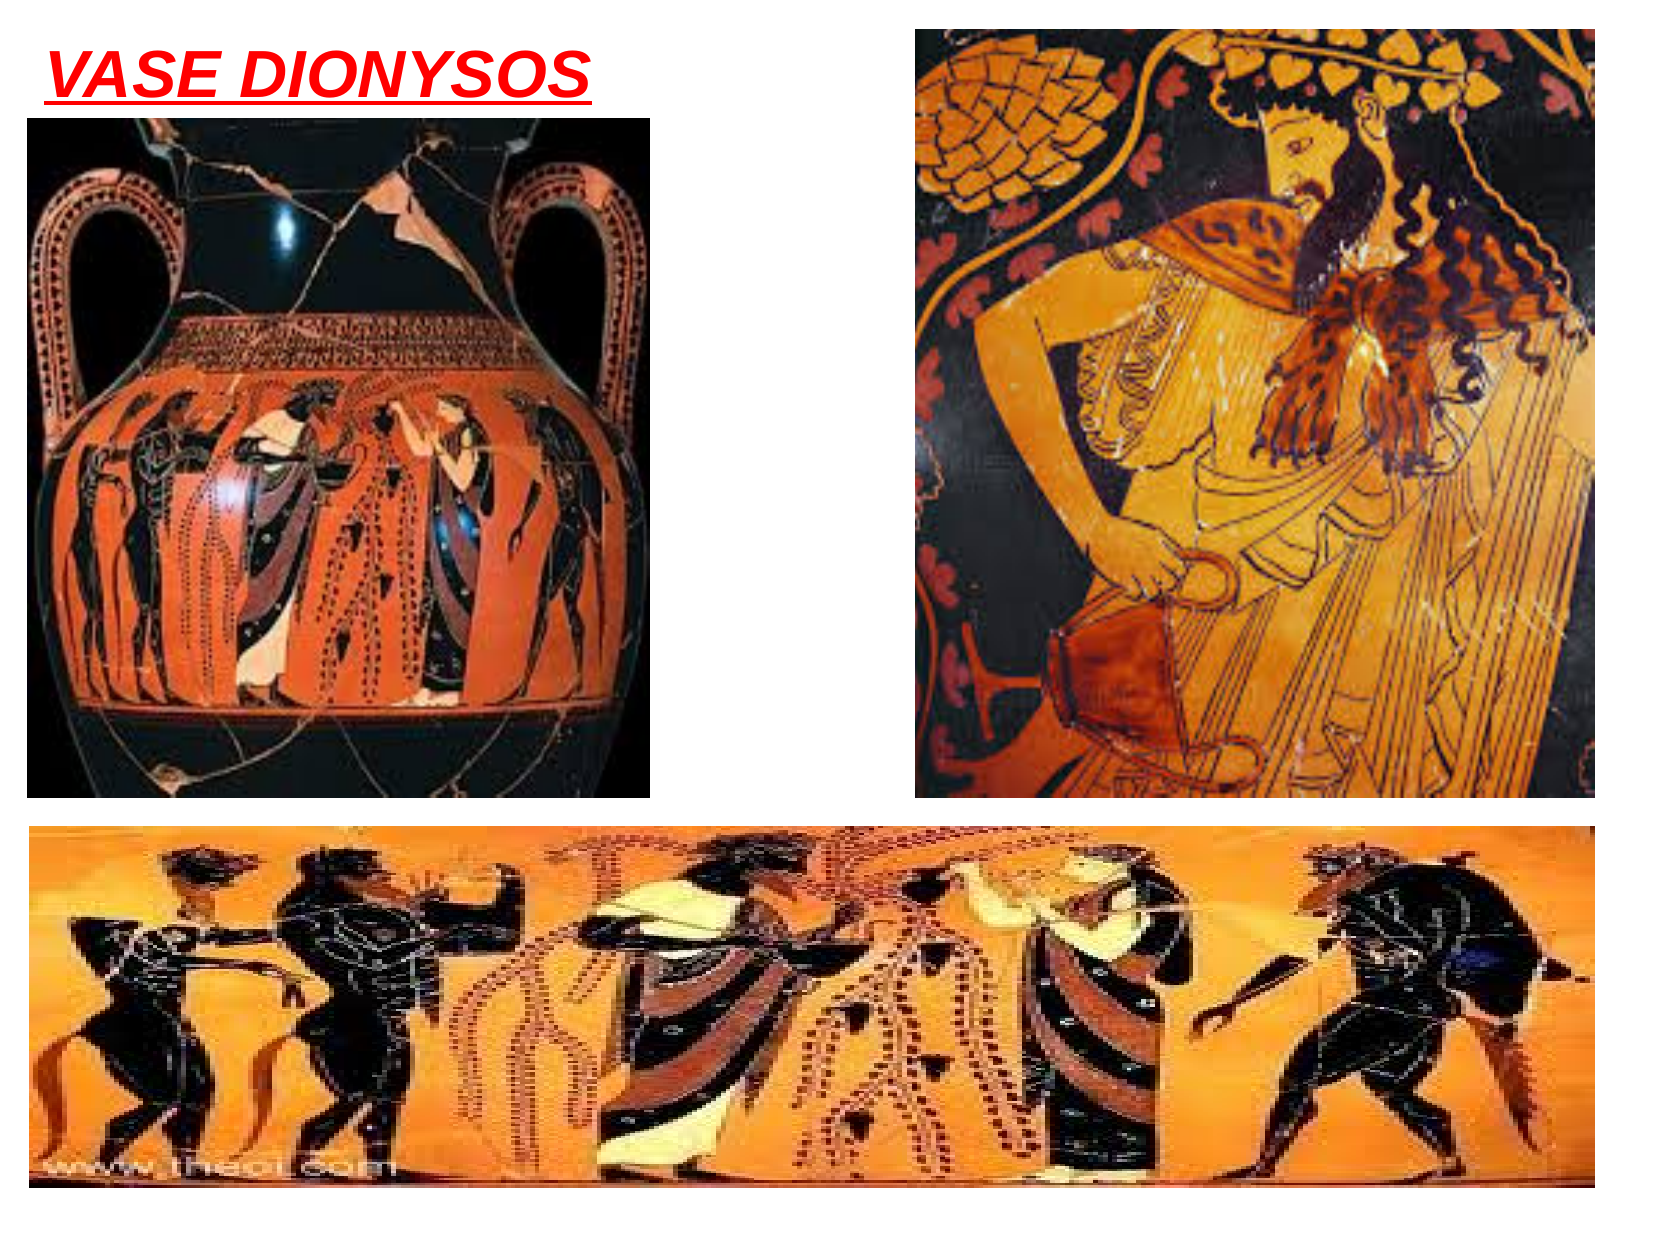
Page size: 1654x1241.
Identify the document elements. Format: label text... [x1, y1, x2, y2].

picture [27, 118, 650, 798]
text_box VASE DIONYSOS [29, 29, 607, 118]
picture [29, 826, 1595, 1189]
picture [915, 29, 1595, 798]
